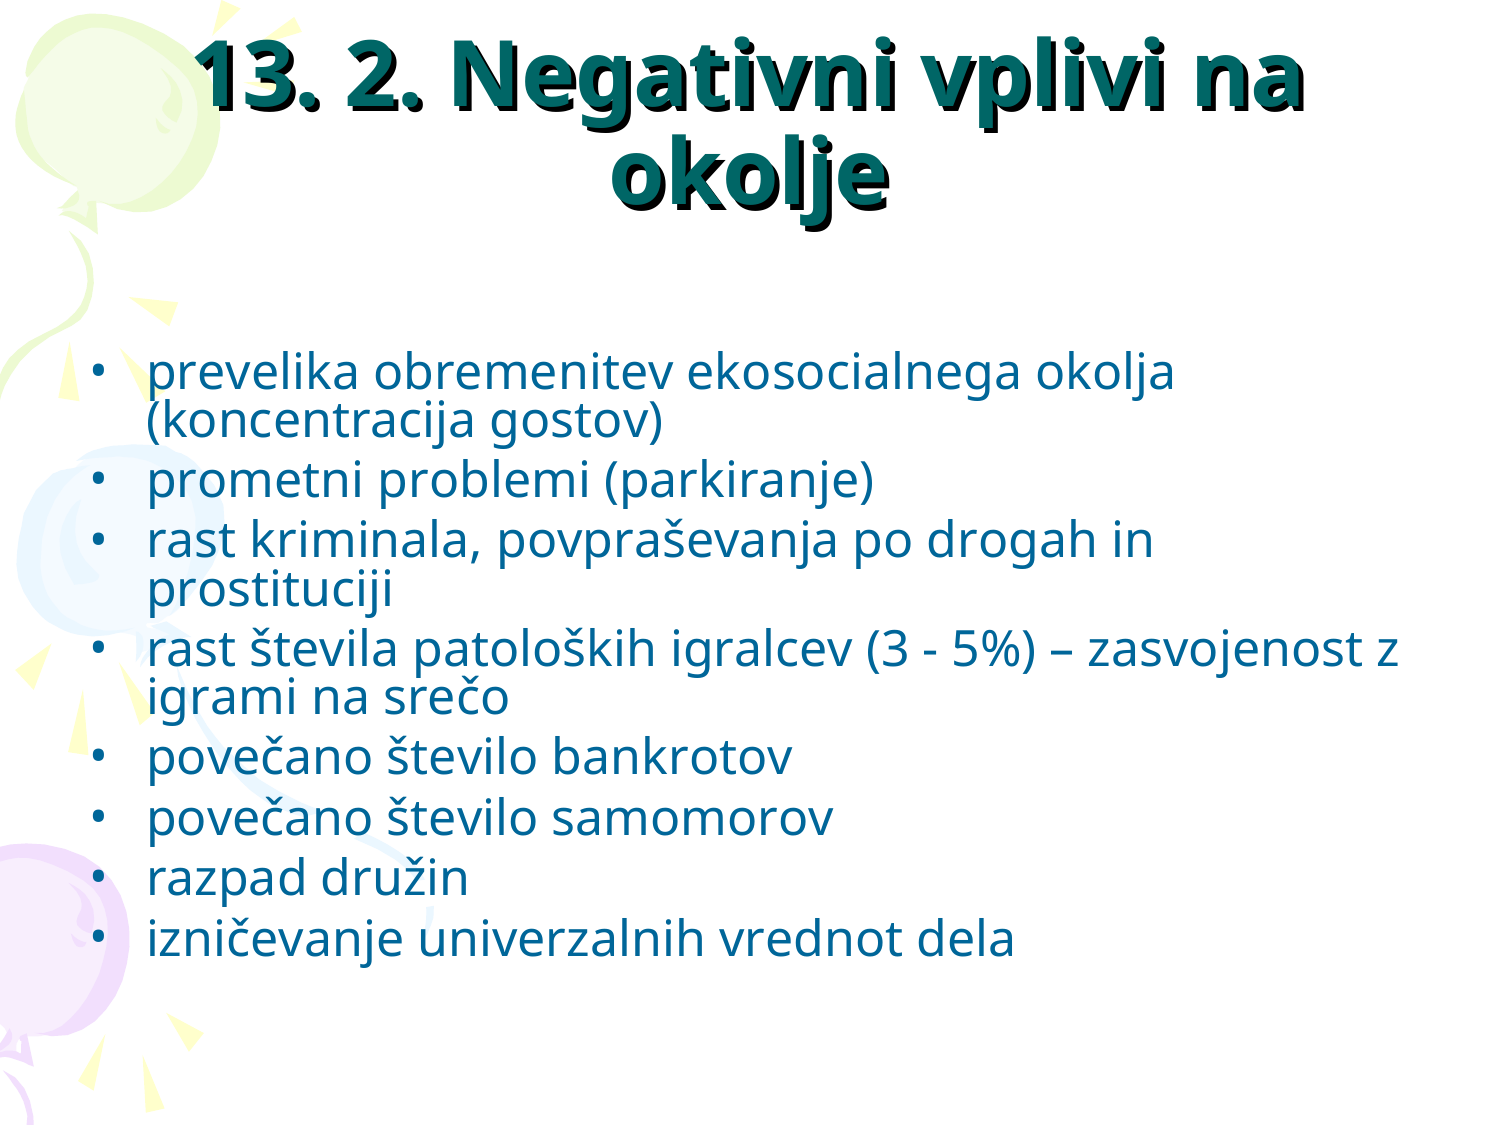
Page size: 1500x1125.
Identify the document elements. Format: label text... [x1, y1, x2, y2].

list prevelika obremenitev ekosocialnega okolja (koncentracija gostov) prometni problemi (parkiranje) rast kriminala, povpraševanja po drogah in prostituciji rast števila patoloških igralcev (3 - 5%) – zasvojenost z igrami na srečo povečano število bankrotov povečano število samomorov razpad družin izničevanje univerzalnih vrednot dela [75, 262, 1426, 994]
title 13. 2. Negativni vplivi na okolje [72, 16, 1426, 233]
